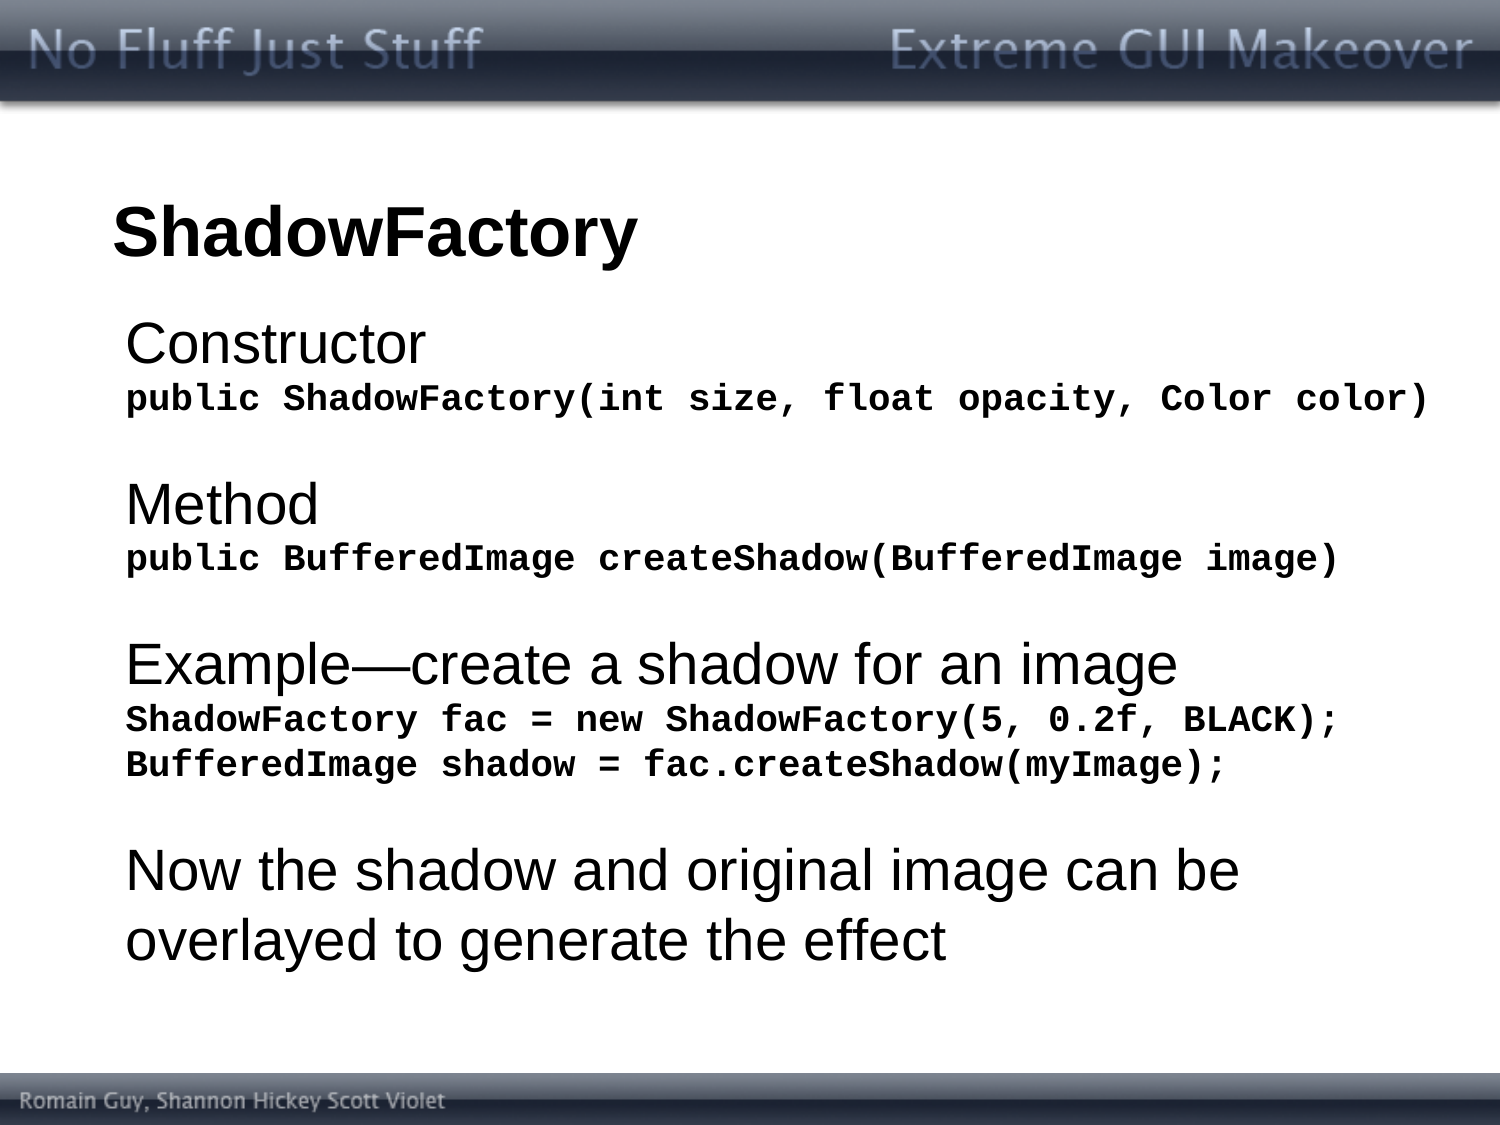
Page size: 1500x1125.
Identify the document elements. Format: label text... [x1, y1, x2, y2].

picture [0, 1073, 1500, 1125]
picture [0, 0, 1500, 114]
title ShadowFactory [112, 119, 1417, 271]
text_box Constructor public ShadowFactory(int size, float opacity, Color color) Method public BufferedImage createShadow(BufferedImage image) Example—create a shadow for an image ShadowFactory fac = new ShadowFactory(5, 0.2f, BLACK); BufferedImage shadow = fac.createShadow(myImage); Now the shadow and original image can be overlayed to generate the effect [125, 306, 1431, 1083]
